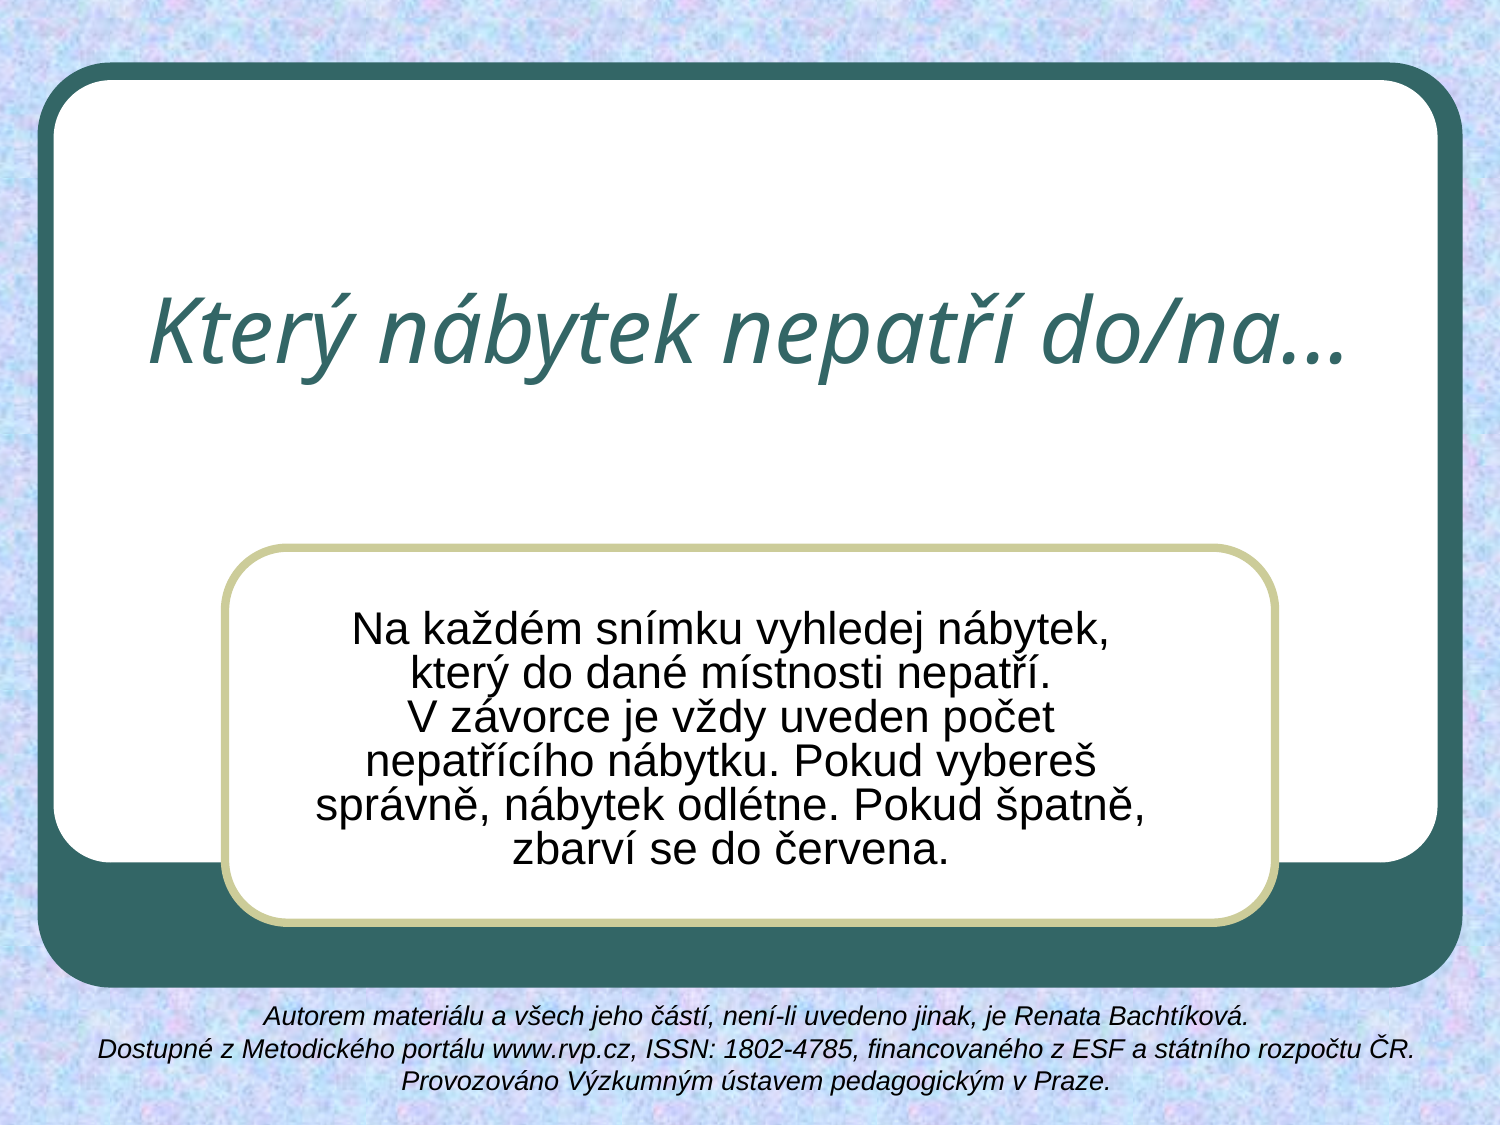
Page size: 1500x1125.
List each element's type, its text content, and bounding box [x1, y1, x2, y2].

subtitle Na každém snímku vyhledej nábytek, který do dané místnosti nepatří. V závorce je vždy uveden počet nepatřícího nábytku. Pokud vybereš správně, nábytek odlétne. Pokud špatně, zbarví se do červena. [287, 585, 1175, 898]
title Který nábytek nepatří do/na... [112, 140, 1388, 513]
picture [0, 0, 1500, 1125]
text_box Autorem materiálu a všech jeho částí, není-li uvedeno jinak, je Renata Bachtíková. Dostupné z Metodického portálu www.rvp.cz, ISSN: 1802-4785, financovaného z ESF a státního rozpočtu ČR. Provozováno Výzkumným ústavem pedagogickým v Praze. [50, 990, 1463, 1104]
